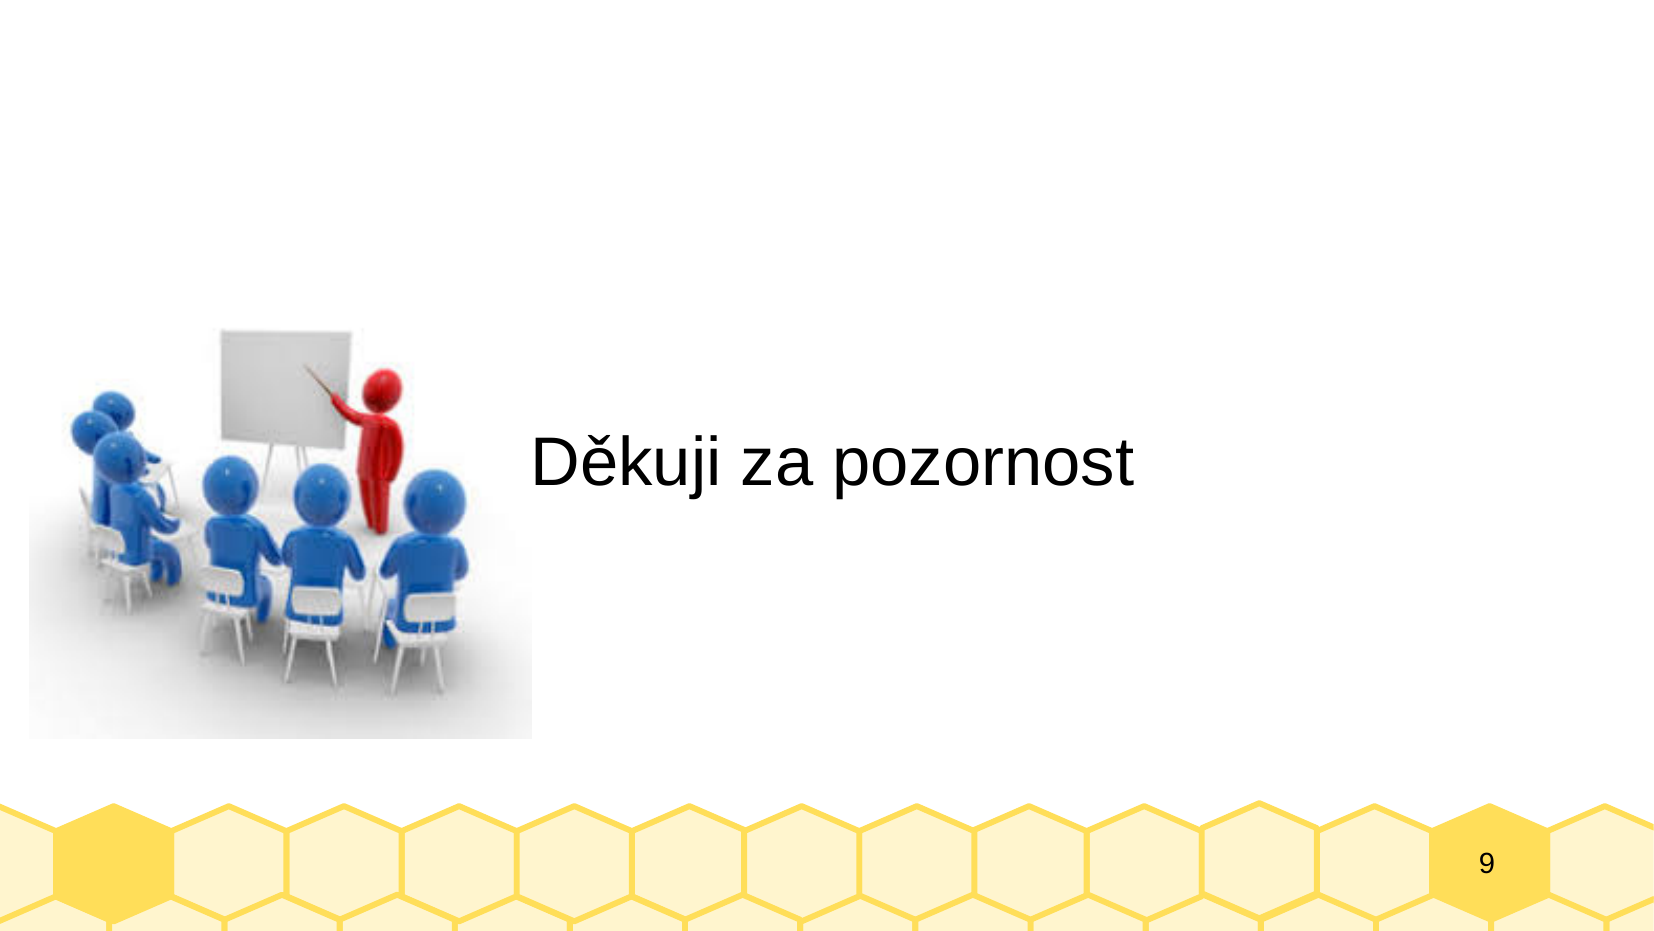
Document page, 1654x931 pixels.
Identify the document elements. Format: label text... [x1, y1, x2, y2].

title Děkuji za pozornost [532, 383, 1577, 540]
picture [29, 295, 532, 739]
